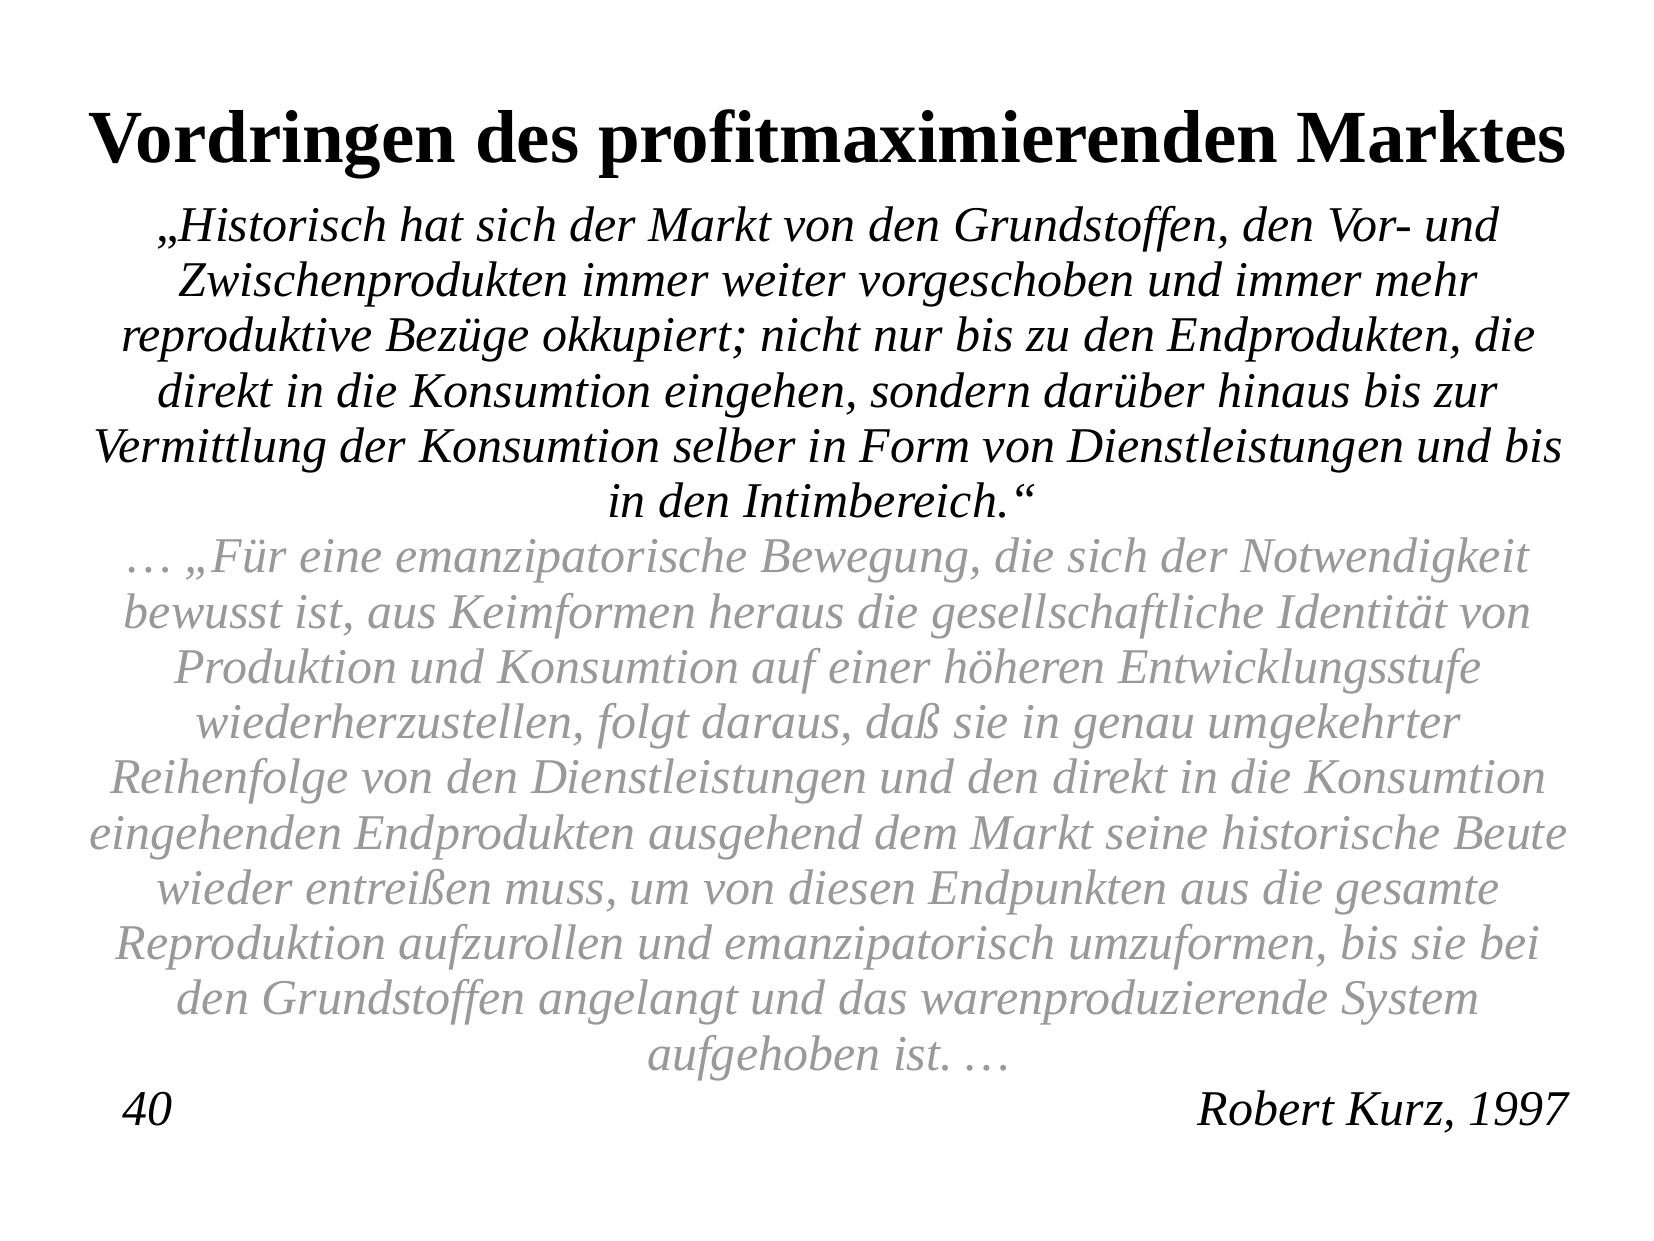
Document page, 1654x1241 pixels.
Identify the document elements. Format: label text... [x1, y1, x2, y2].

text_box Vordringen des profitmaximierenden Marktes „Historisch hat sich der Markt von den Grundstoffen, den Vor- und Zwischenprodukten immer weiter vorgeschoben und immer mehr reproduktive Bezüge okkupiert; nicht nur bis zu den Endprodukten, die direkt in die Konsumtion eingehen, sondern darüber hinaus bis zur Vermittlung der Konsumtion selber in Form von Dienstleistungen und bis in den Intimbereich.“ … „Für eine emanzipatorische Bewegung, die sich der Notwendigkeit bewusst ist, aus Keimformen heraus die gesellschaftliche Identität von Produktion und Konsumtion auf einer höheren Entwicklungsstufe wiederherzustellen, folgt daraus, daß sie in genau umgekehrter Reihenfolge von den Dienstleistungen und den direkt in die Konsumtion eingehenden Endprodukten ausgehend dem Markt seine historische Beute wieder entreißen muss, um von diesen Endpunkten aus die gesamte Reproduktion aufzurollen und emanzipatorisch umzuformen, bis sie bei den Grundstoffen angelangt und das warenproduzierende System aufgehoben ist. … <Nummer> Robert Kurz, 1997 [73, 88, 1610, 1200]
